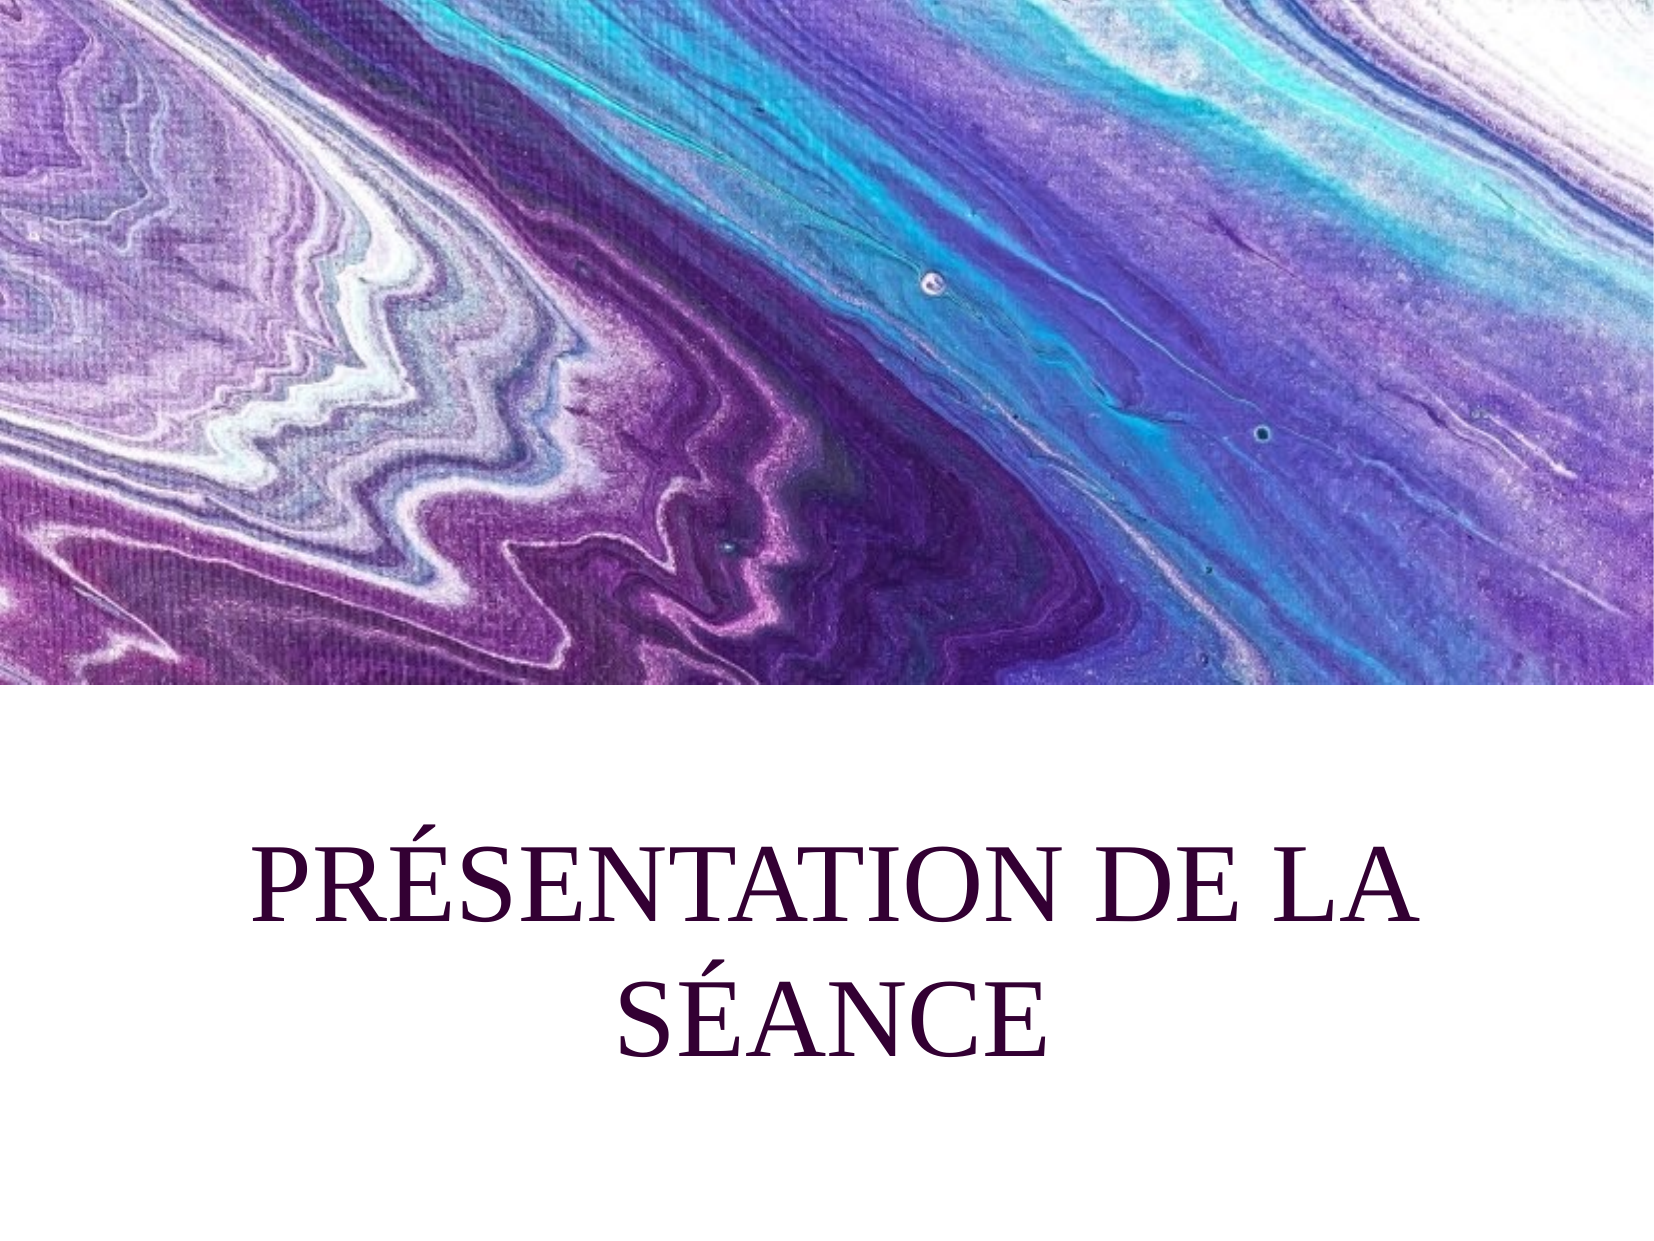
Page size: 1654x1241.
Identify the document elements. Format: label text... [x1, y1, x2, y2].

subtitle PRÉSENTATION DE LA SÉANCE [35, 755, 1630, 1133]
picture [0, 0, 1654, 686]
